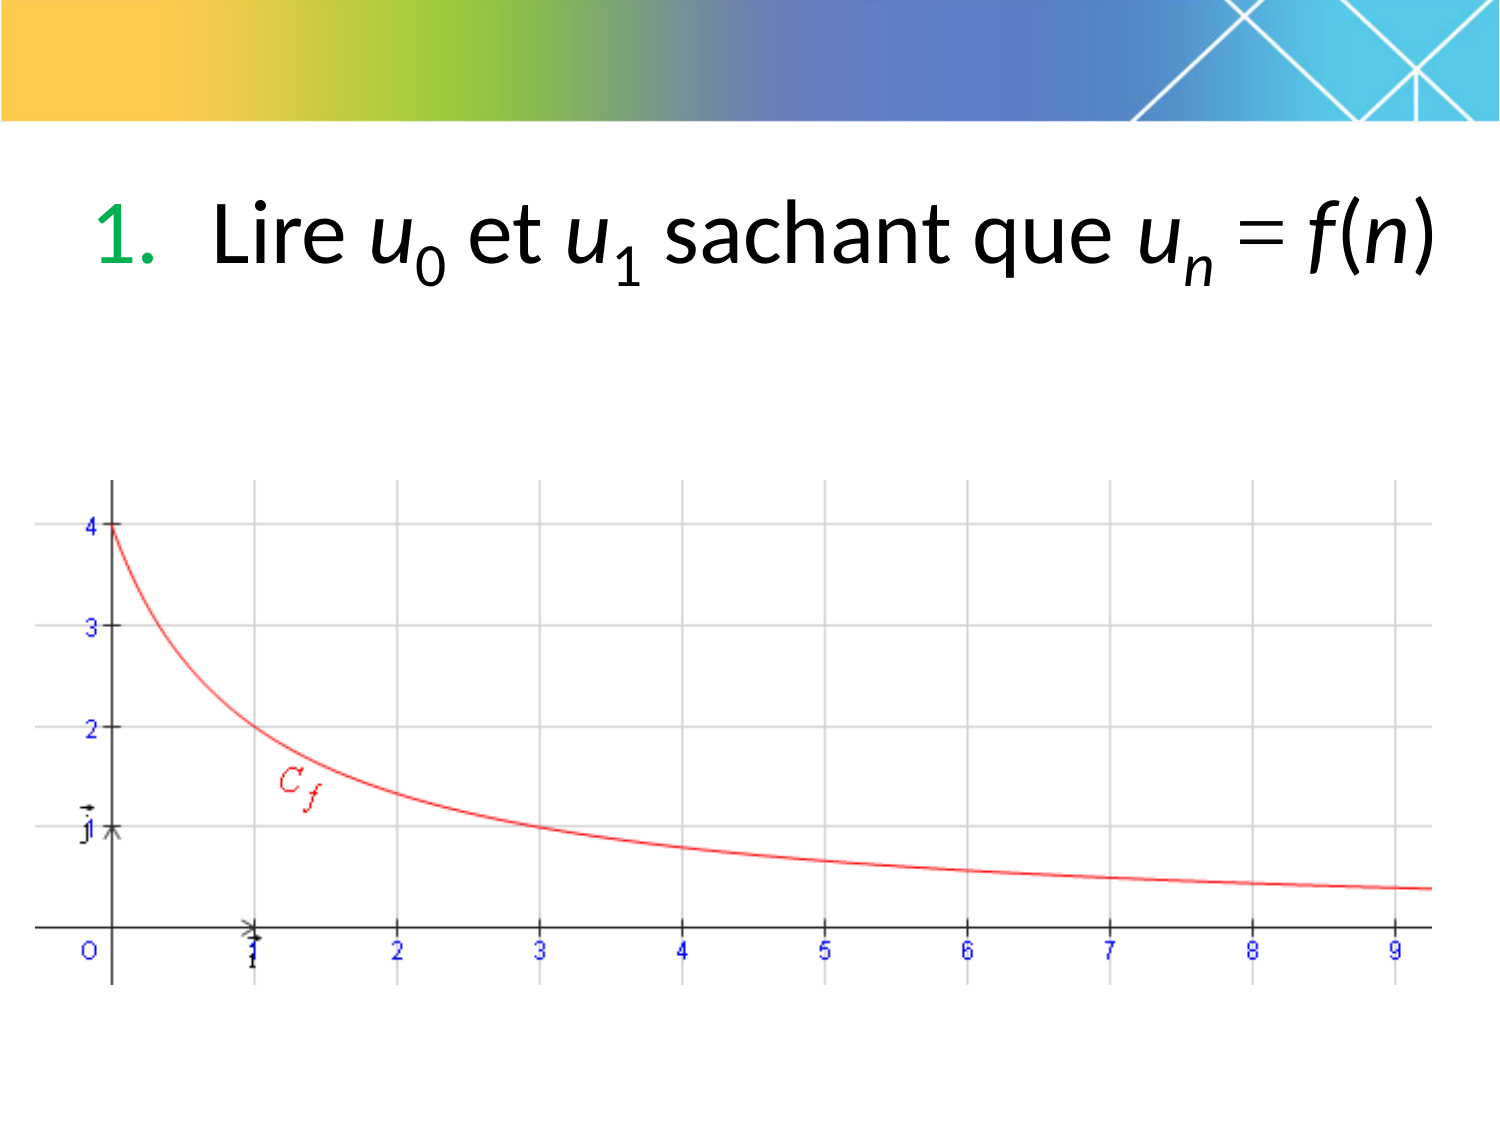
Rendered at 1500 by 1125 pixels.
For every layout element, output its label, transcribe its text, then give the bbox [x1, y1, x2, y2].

picture [35, 480, 1432, 985]
title Lire u0 et u1 sachant que un = f(n) [75, 164, 1500, 305]
picture [0, 0, 1500, 123]
